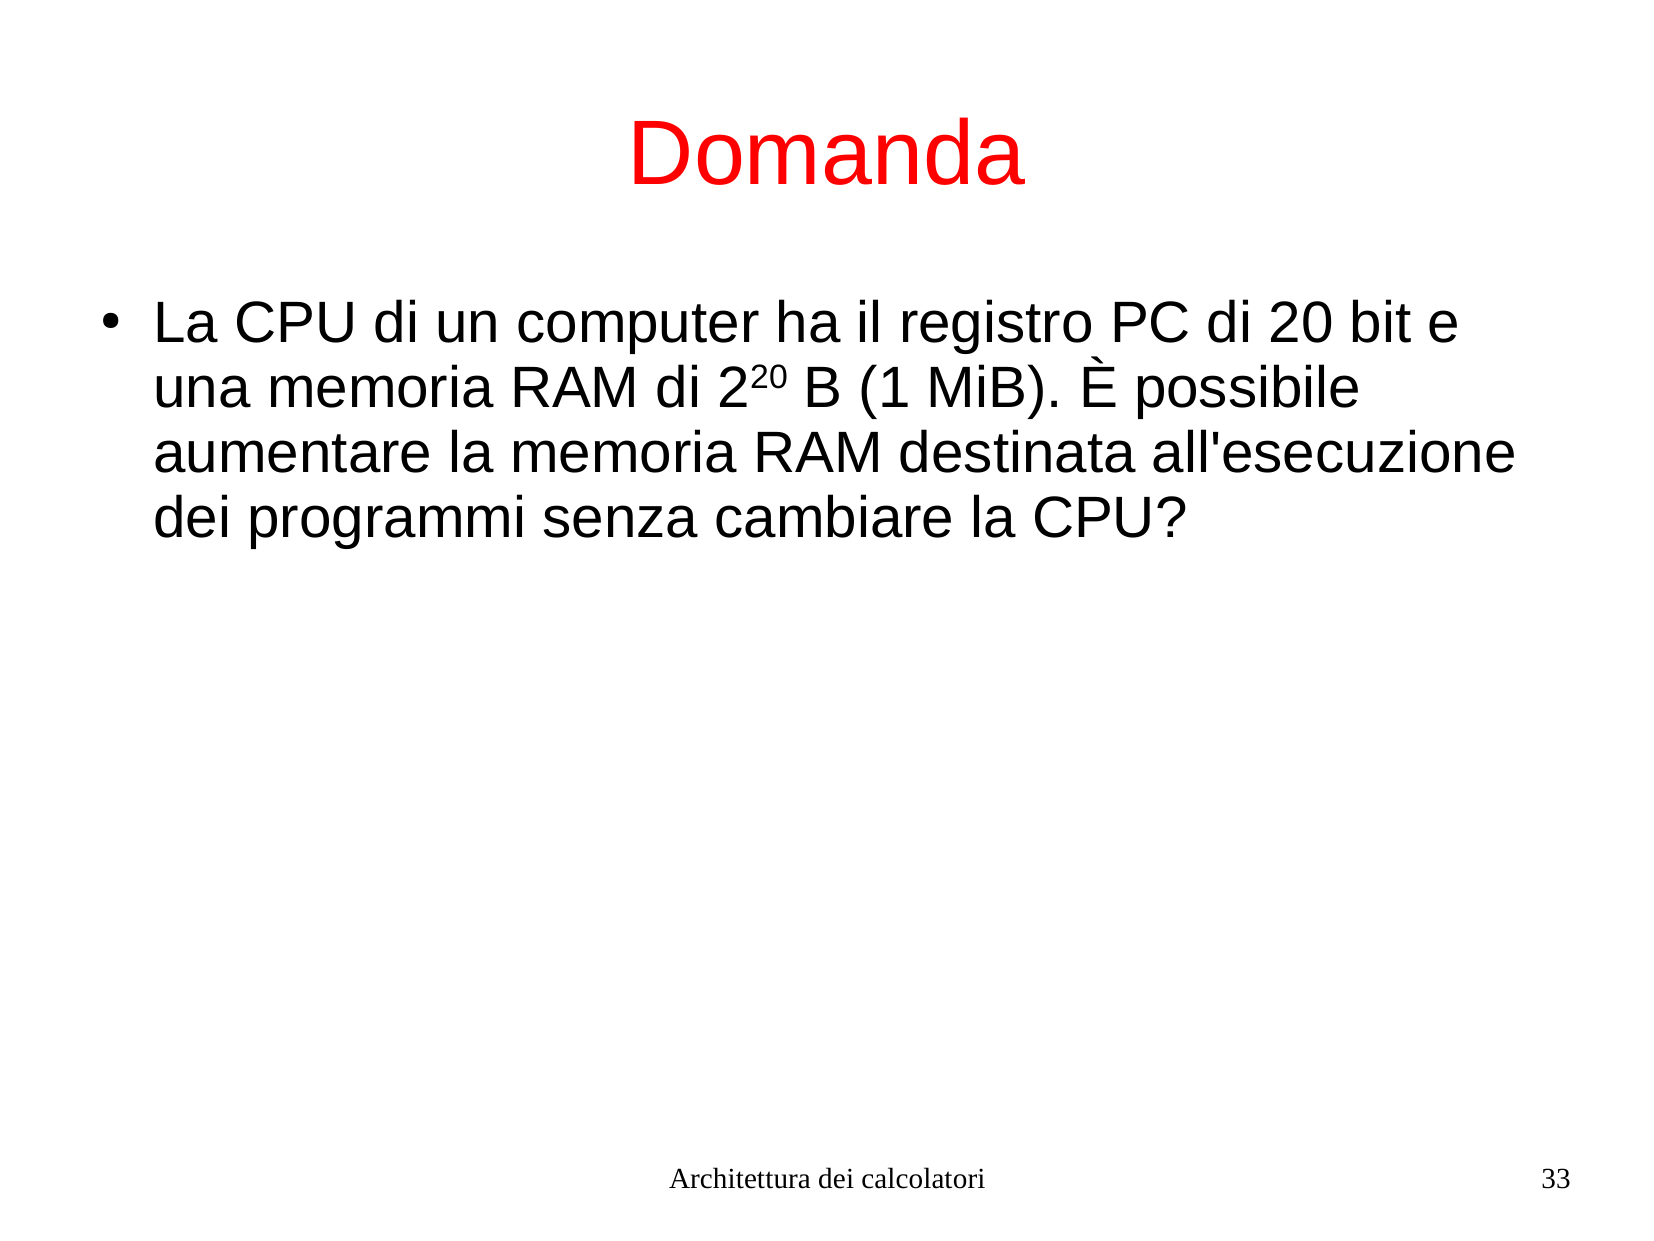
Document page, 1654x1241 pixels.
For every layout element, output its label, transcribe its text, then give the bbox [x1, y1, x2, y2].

list La CPU di un computer ha il registro PC di 20 bit e una memoria RAM di 220 B (1 MiB). È possibile aumentare la memoria RAM destinata all'esecuzione dei programmi senza cambiare la CPU? [82, 290, 1571, 1126]
title Domanda [82, 49, 1571, 257]
